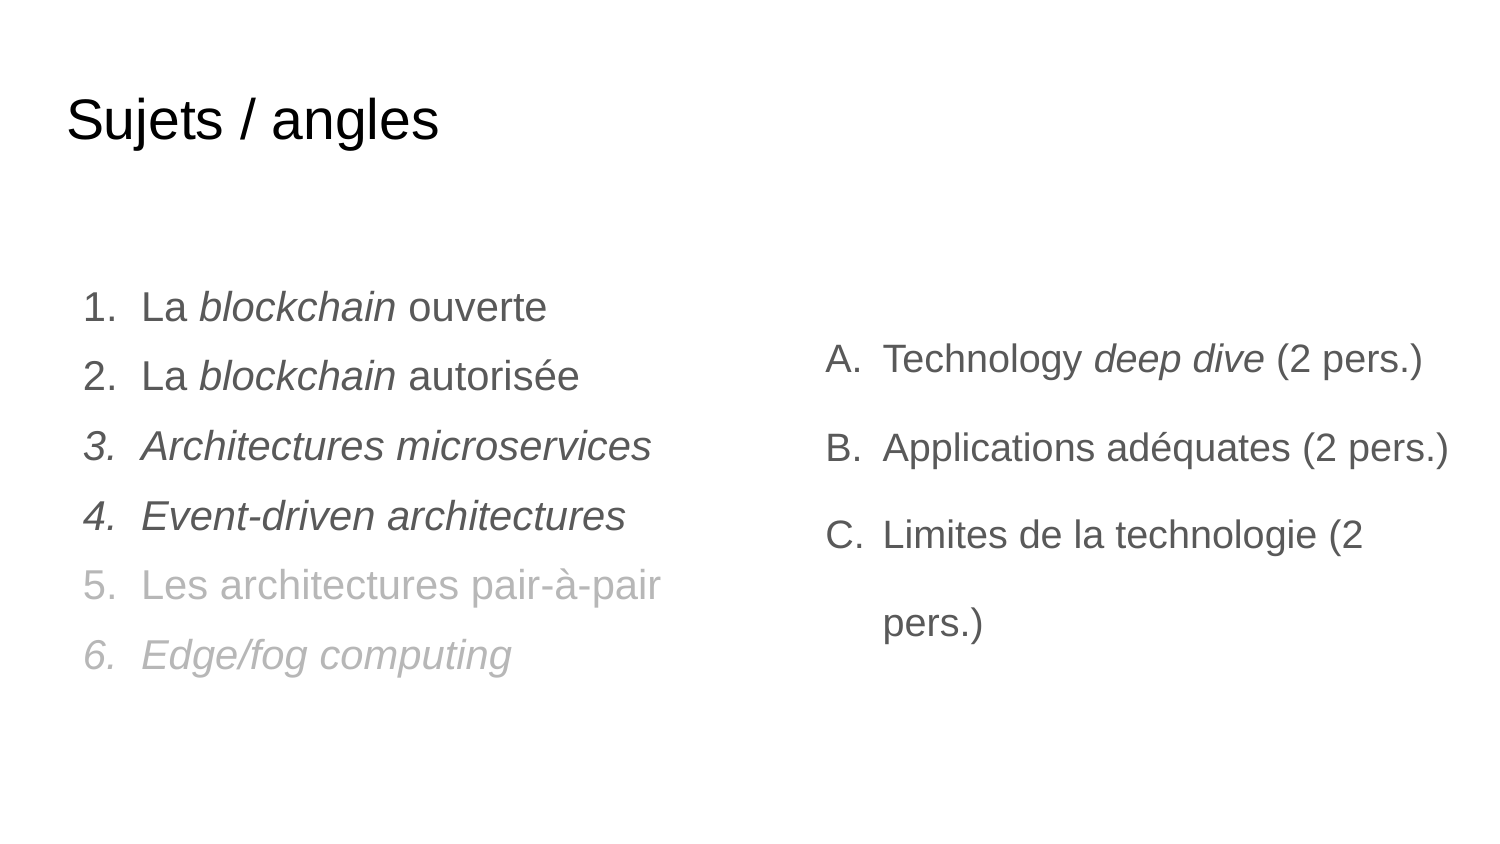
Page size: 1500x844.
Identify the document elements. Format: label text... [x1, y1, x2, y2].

list Technology deep dive (2 pers.) Applications adéquates (2 pers.) Limites de la technologie (2 pers.) [792, 189, 1486, 750]
title Sujets / angles [51, 72, 1449, 167]
list La blockchain ouverte La blockchain autorisée Architectures microservices Event-driven architectures Les architectures pair-à-pair Edge/fog computing [51, 189, 708, 750]
